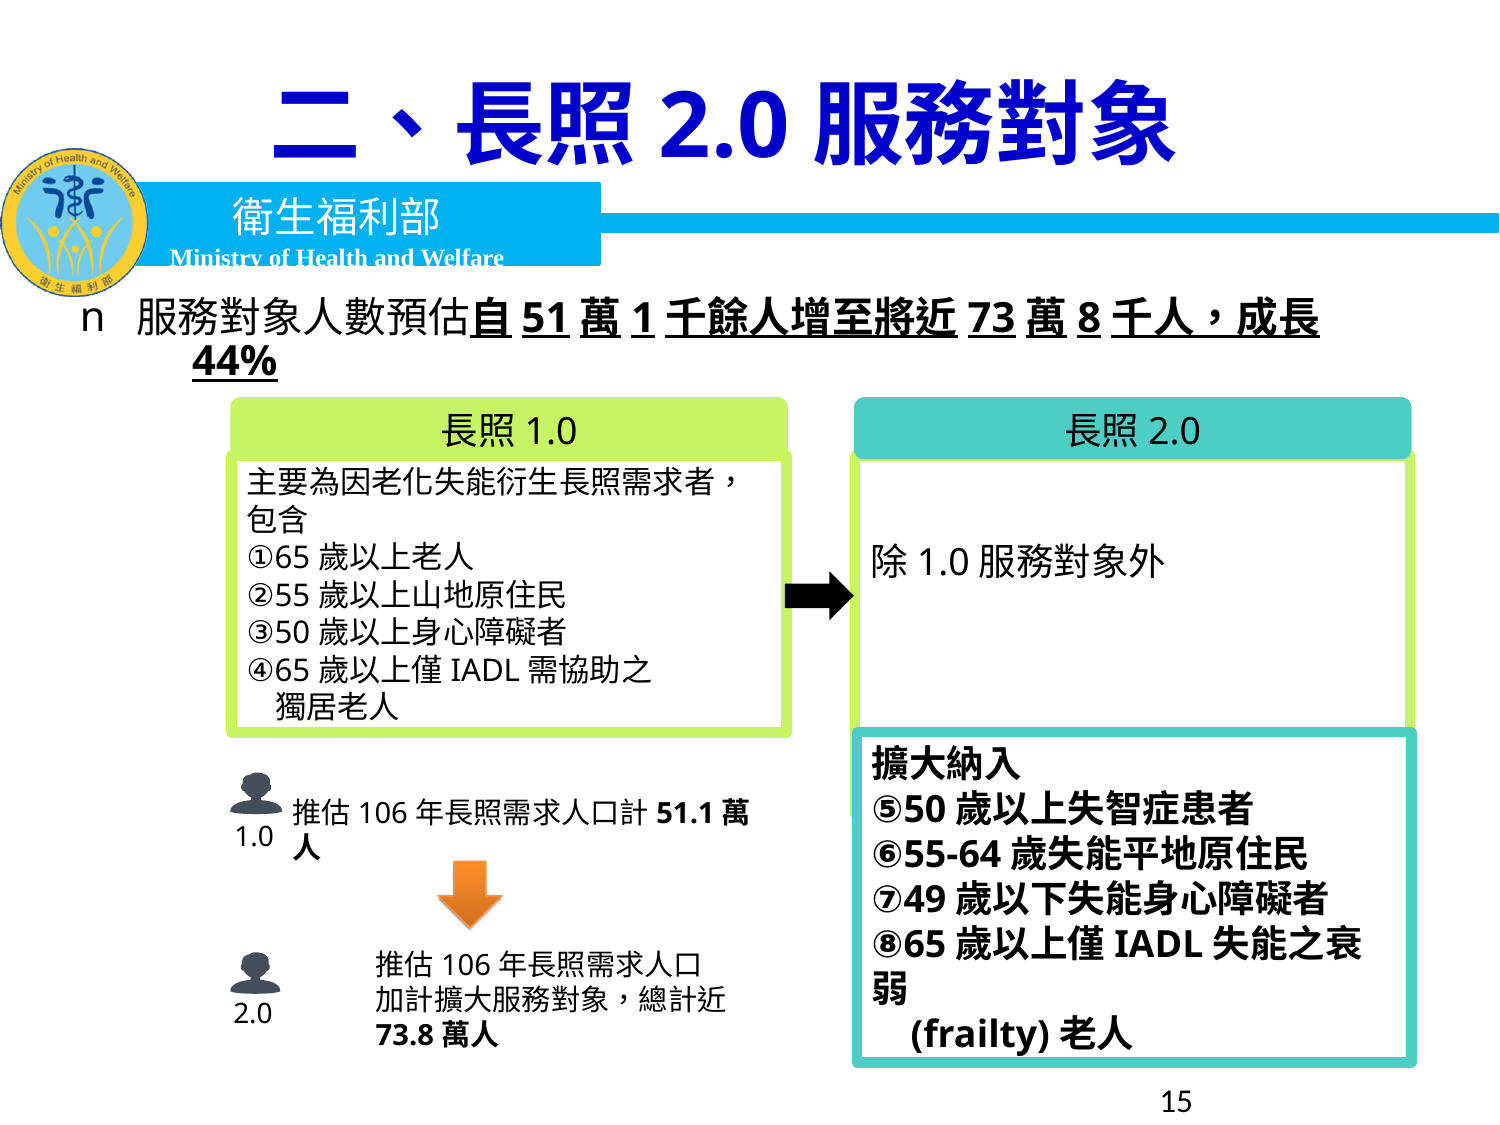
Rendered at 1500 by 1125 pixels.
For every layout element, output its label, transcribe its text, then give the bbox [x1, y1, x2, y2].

text_box 15 [1144, 1069, 1495, 1125]
text_box [438, 861, 502, 928]
text_box [230, 772, 277, 811]
text_box [784, 571, 854, 621]
text_box 長照1.0 [230, 397, 788, 460]
text_box 擴大納入 ⑤50歲以上失智症患者 ⑥55-64歲失能平地原住民 ⑦49歲以下失能身心障礙者 ⑧65歲以上僅IADL失能之衰弱 (frailty)老人 [857, 732, 1411, 1062]
text_box 服務對象人數預估自51萬1千餘人增至將近73萬8千人，成長44% [65, 289, 1411, 392]
text_box 主要為因老化失能衍生長照需求者，包含 ①65歲以上老人 ②55歲以上山地原住民 ③50歲以上身心障礙者 ④65歲以上僅IADL需協助之 獨居老人 [232, 457, 786, 733]
text_box 二、長照2.0服務對象 [103, 54, 1345, 172]
text_box 除1.0服務對象外 [855, 456, 1410, 815]
text_box 1.0 [219, 811, 289, 859]
text_box 長照2.0 [853, 397, 1412, 460]
text_box 推估106年長照需求人口加計擴大服務對象，總計近73.8萬人 [210, 938, 743, 1025]
text_box 2.0 [218, 988, 288, 1037]
text_box 推估106年長照需求人口計51.1萬人 [277, 786, 791, 838]
